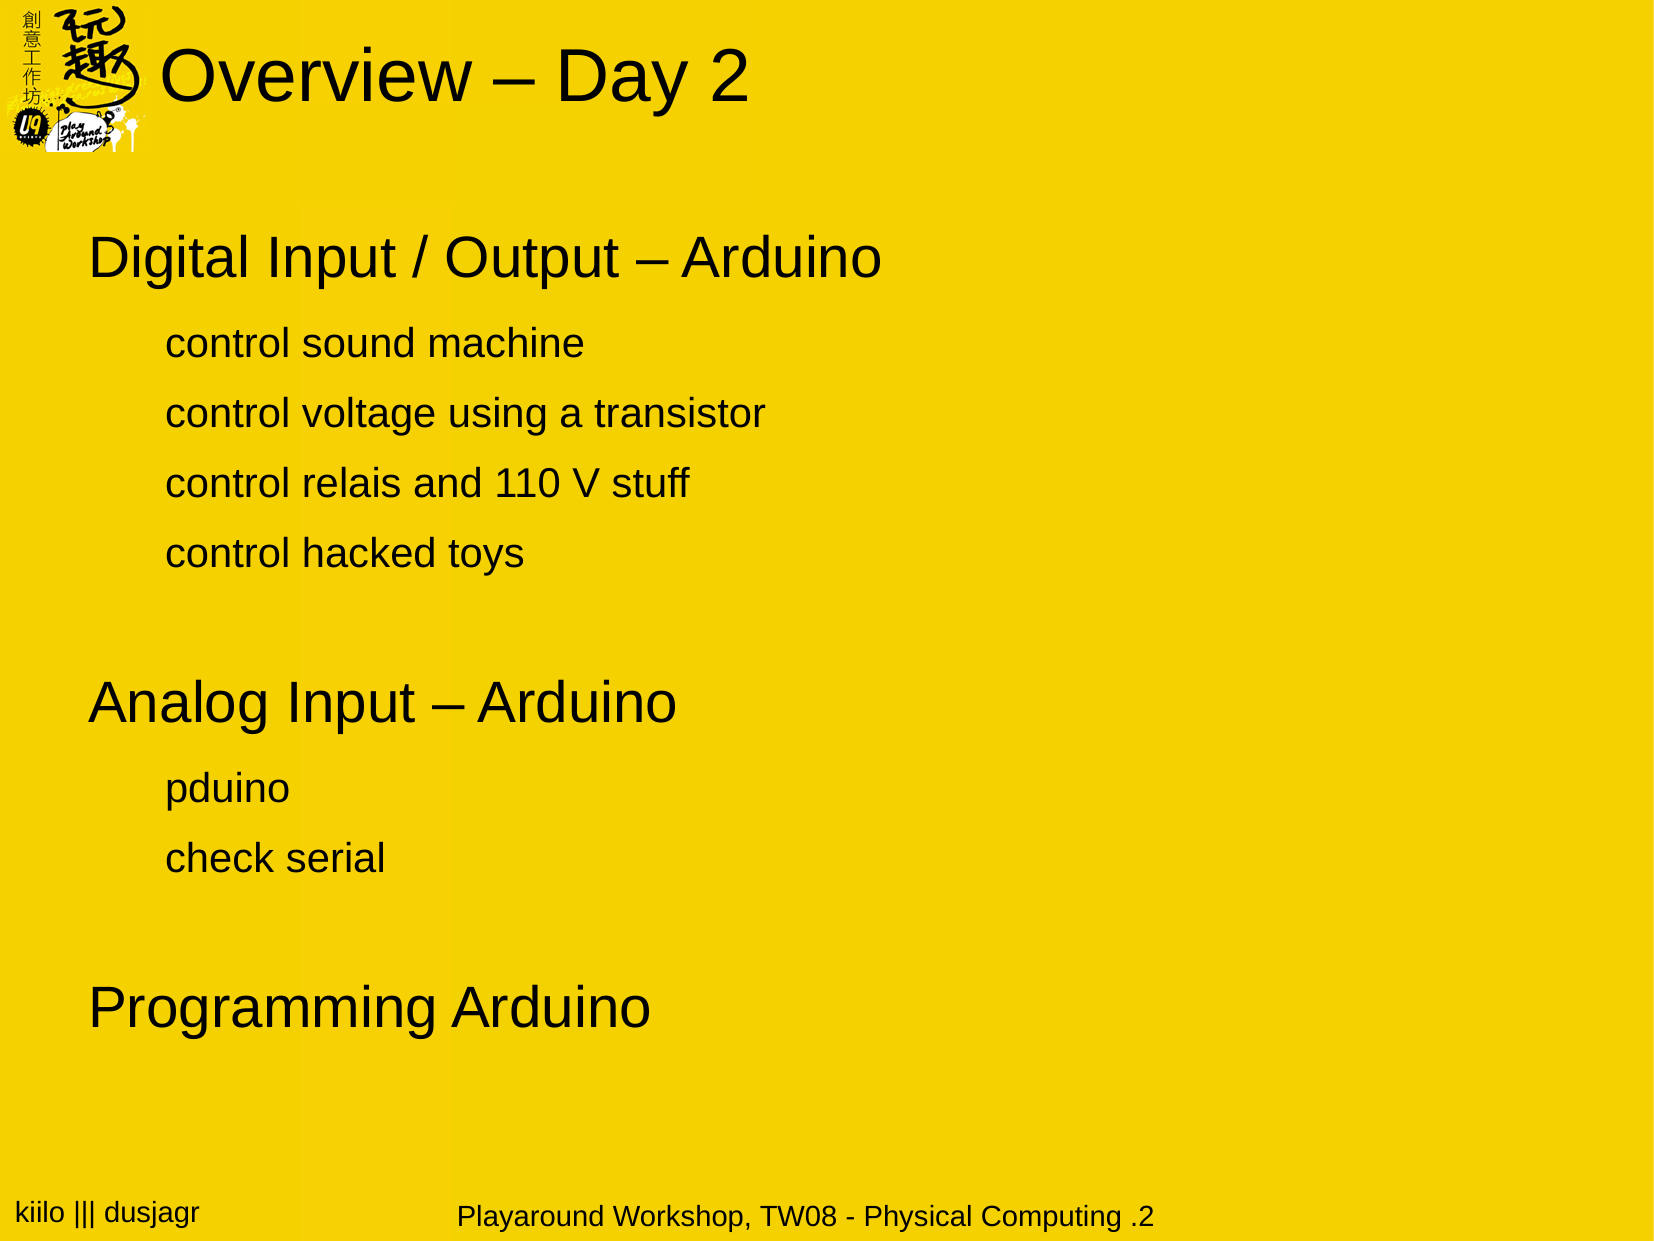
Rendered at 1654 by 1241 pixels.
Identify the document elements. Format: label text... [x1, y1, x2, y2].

picture [0, 0, 1654, 1241]
title Overview – Day 2 [159, 0, 1627, 151]
list Digital Input / Output – Arduino control sound machine control voltage using a transistor control relais and 110 V stuff control hacked toys Analog Input – Arduino pduino check serial Programming Arduino [70, 224, 1627, 1125]
